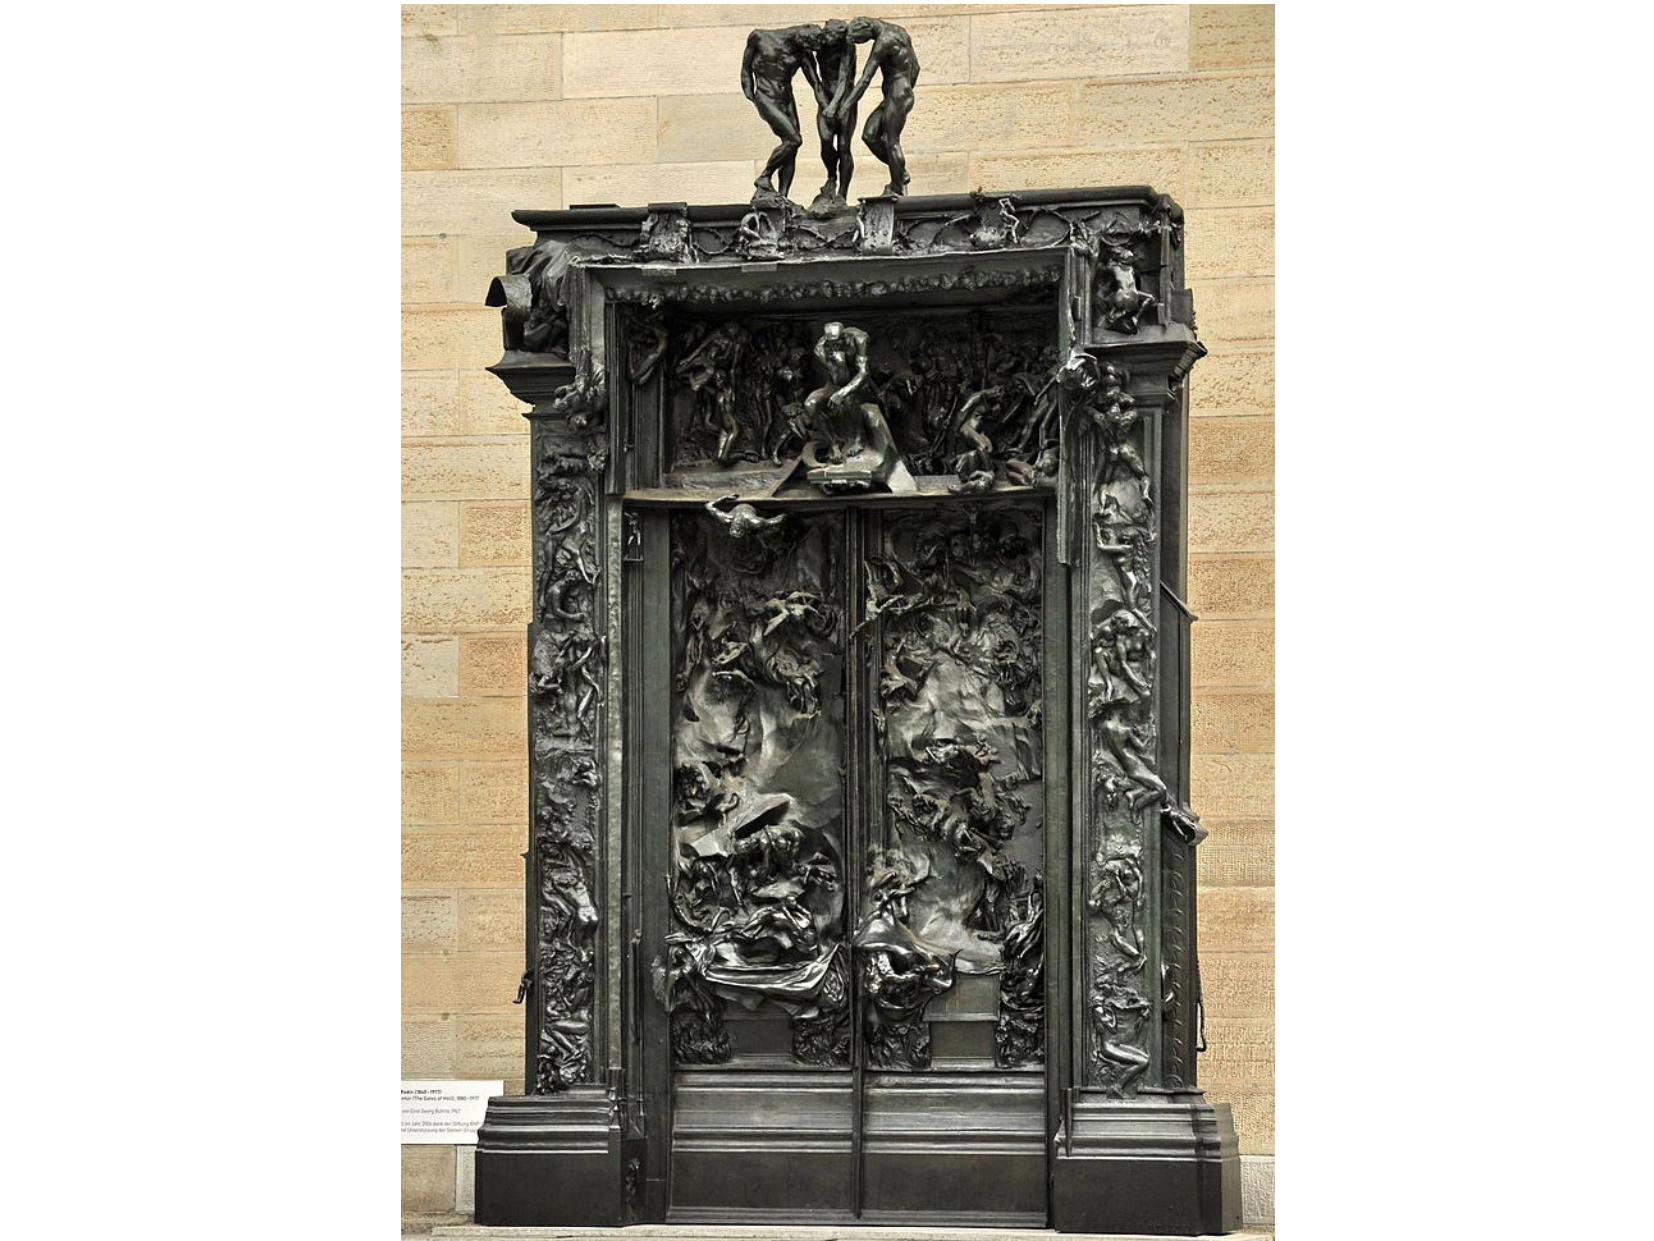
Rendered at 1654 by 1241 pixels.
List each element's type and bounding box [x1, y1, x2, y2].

picture [401, 4, 1275, 1241]
